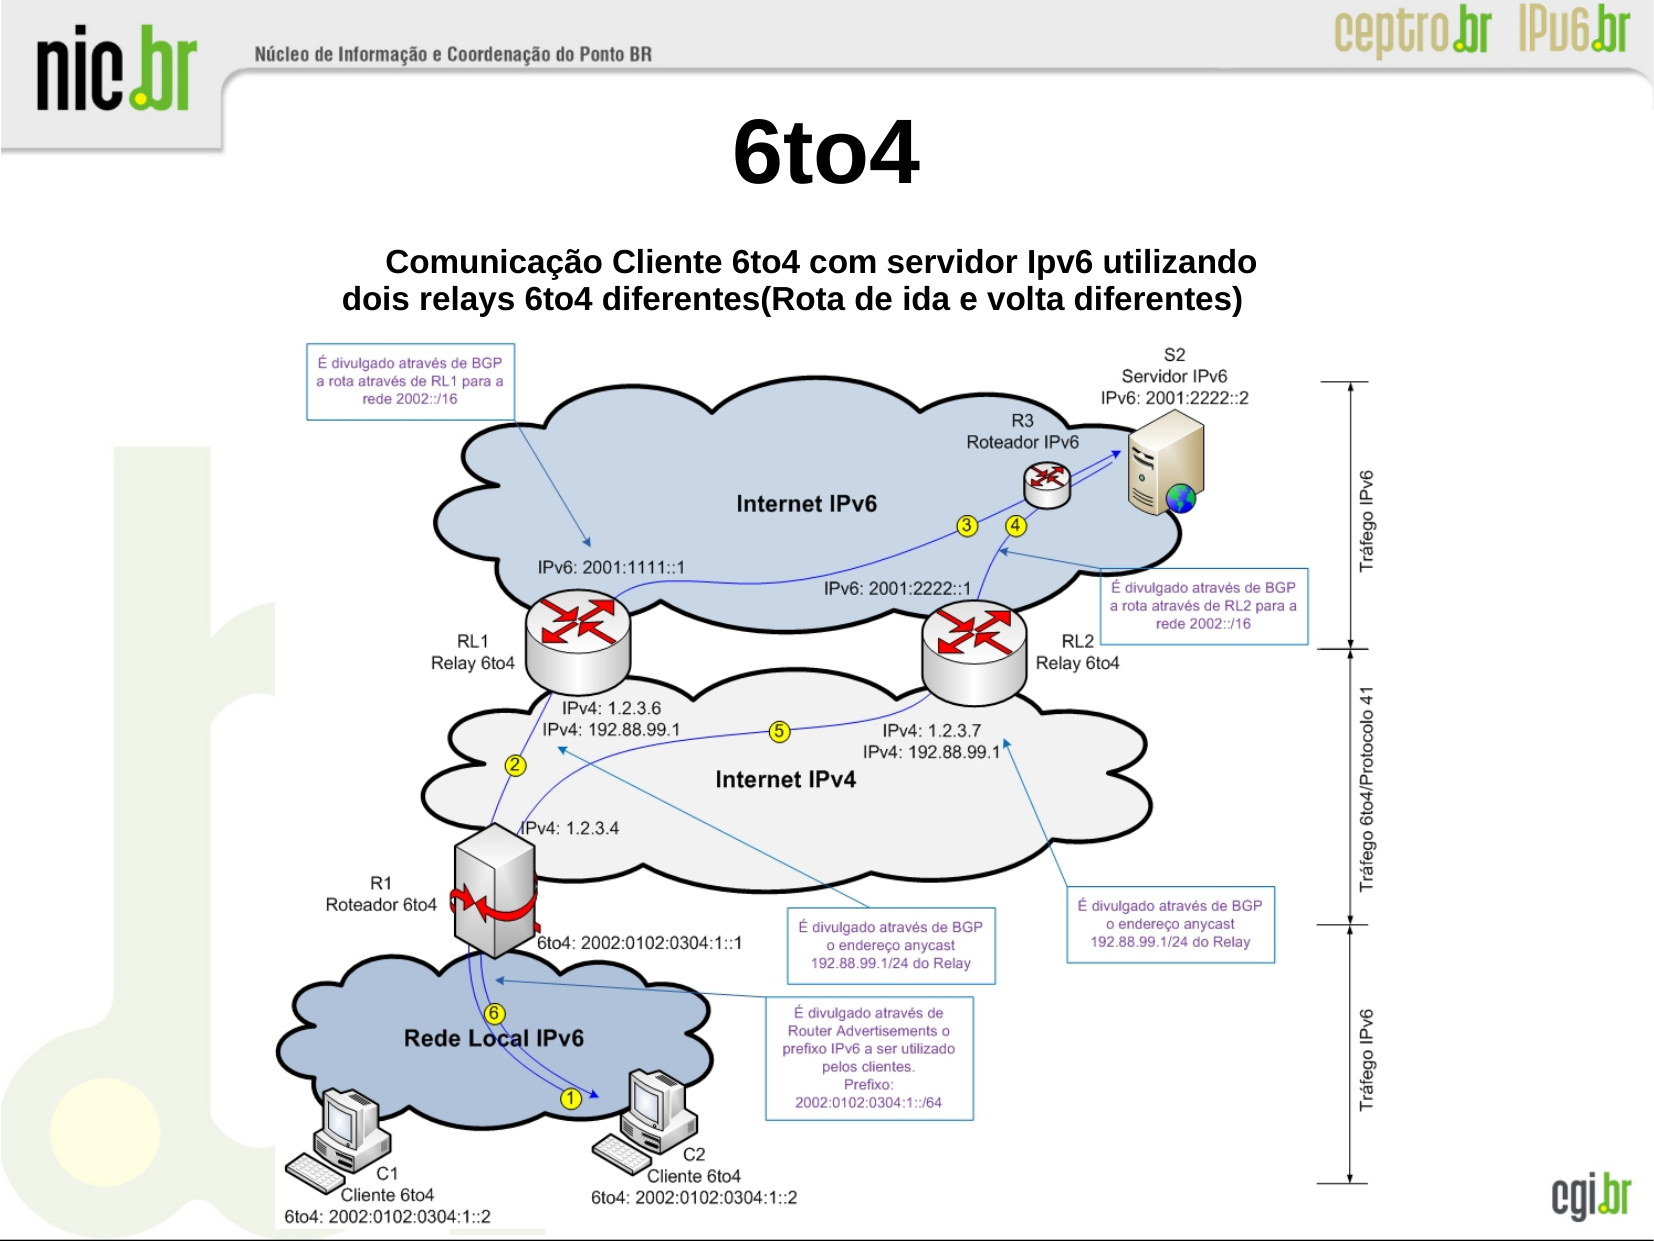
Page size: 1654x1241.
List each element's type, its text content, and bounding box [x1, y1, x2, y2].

title 6to4 [120, 59, 1533, 252]
text_box Comunicação Cliente 6to4 com servidor Ipv6 utilizando dois relays 6to4 diferentes(Rota de ida e volta diferentes)‏ [327, 236, 1327, 325]
picture [0, 0, 1654, 1241]
